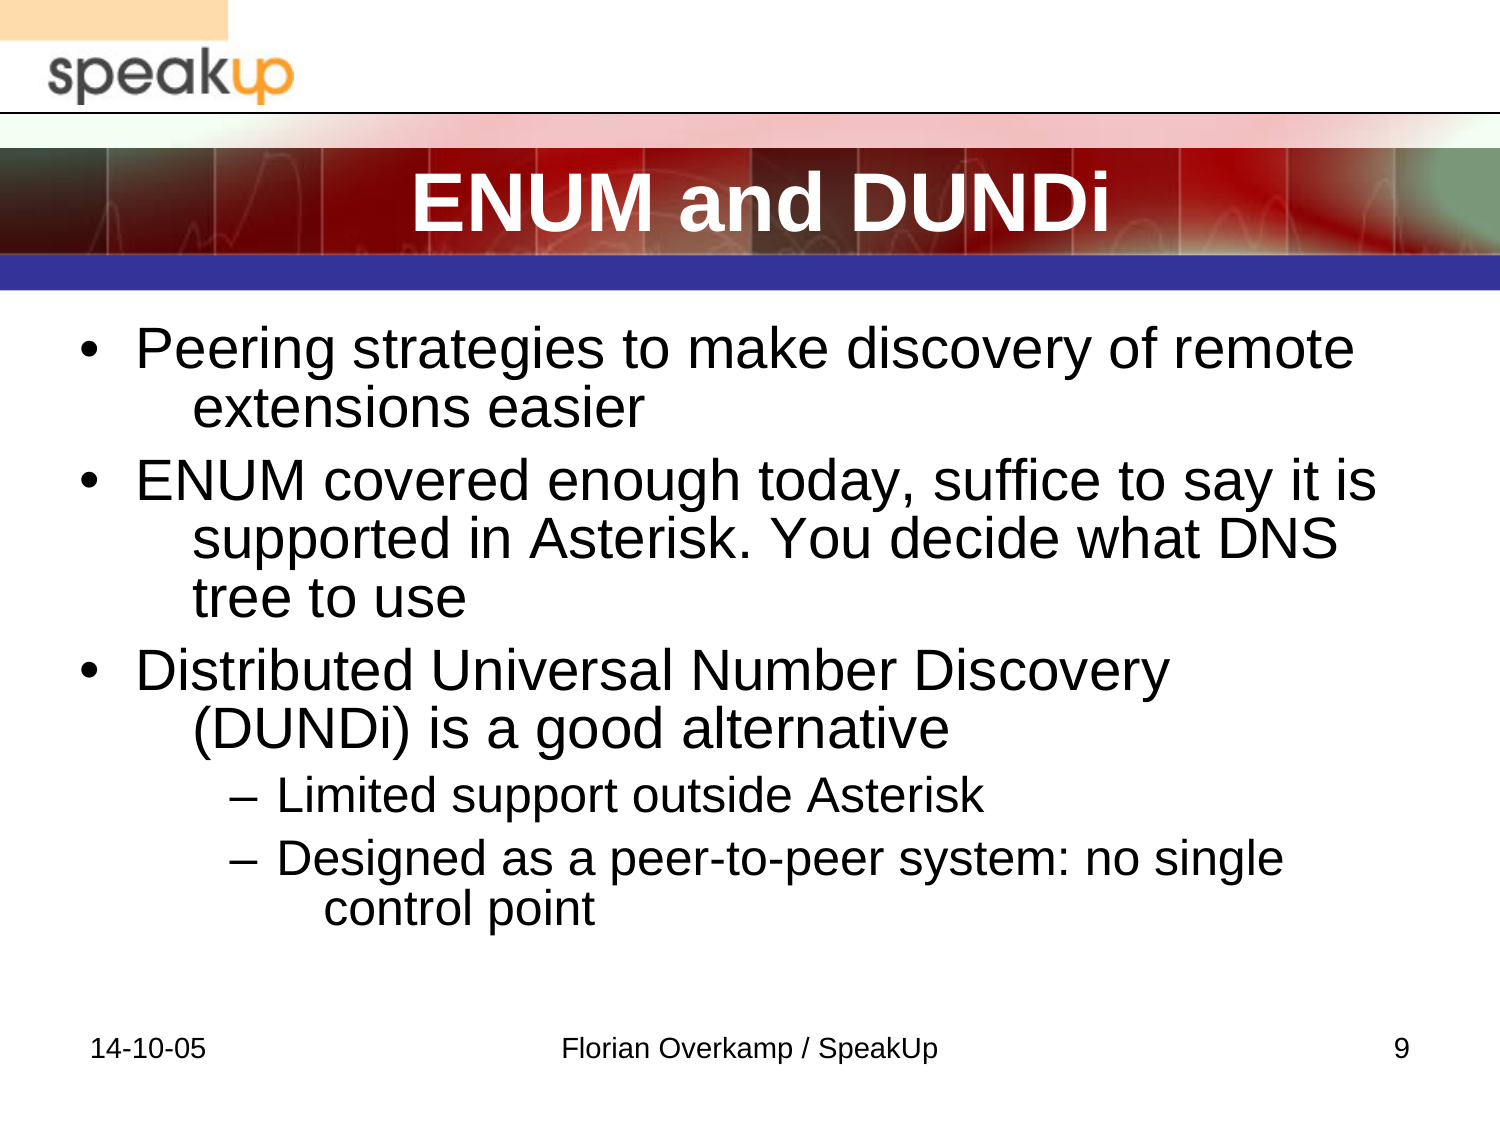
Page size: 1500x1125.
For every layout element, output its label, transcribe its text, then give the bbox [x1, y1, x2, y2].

title ENUM and DUNDi [88, 144, 1436, 260]
picture [0, 114, 1500, 255]
list Peering strategies to make discovery of remote extensions easier ENUM covered enough today, suffice to say it is supported in Asterisk. You decide what DNS tree to use Distributed Universal Number Discovery (DUNDi) is a good alternative Limited support outside Asterisk Designed as a peer-to-peer system: no single control point [64, 314, 1415, 1000]
picture [0, 0, 294, 105]
